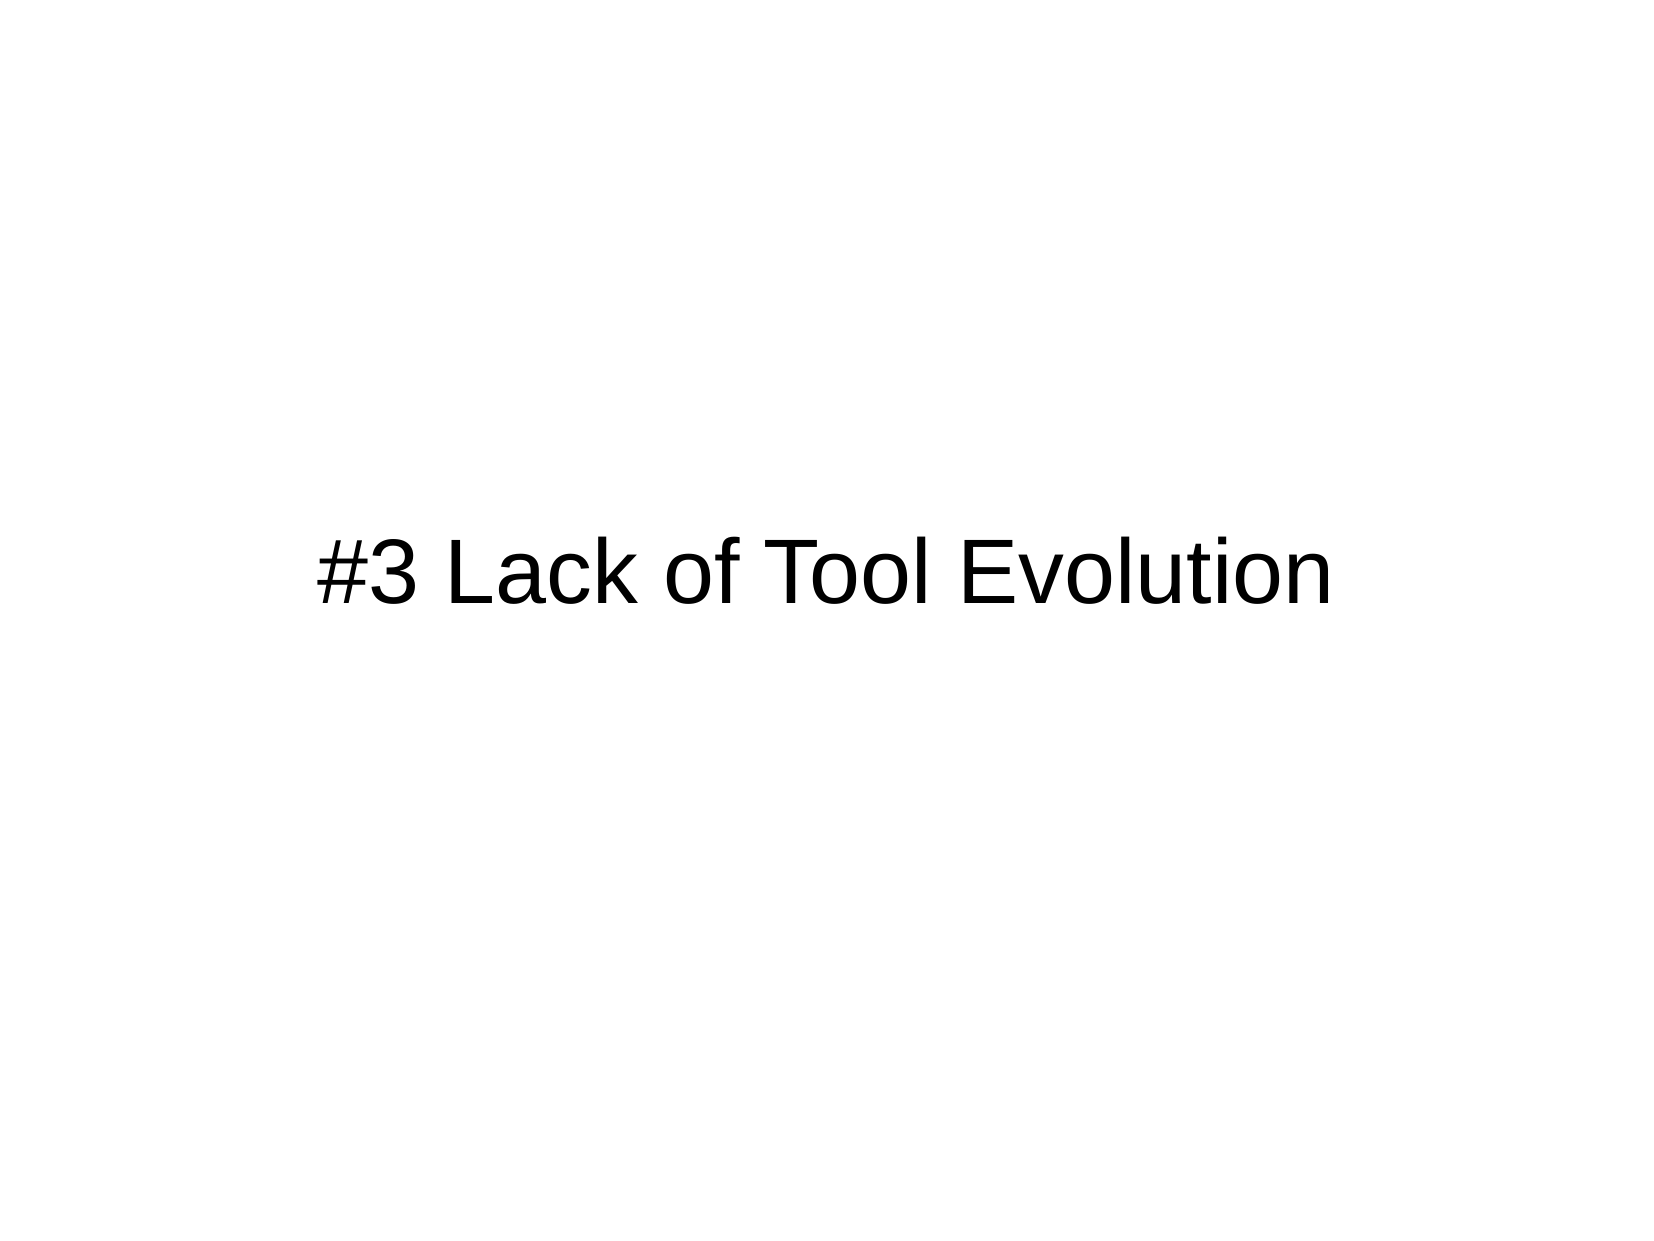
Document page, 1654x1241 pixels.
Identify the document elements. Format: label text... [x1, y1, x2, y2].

title #3 Lack of Tool Evolution [82, 468, 1571, 676]
